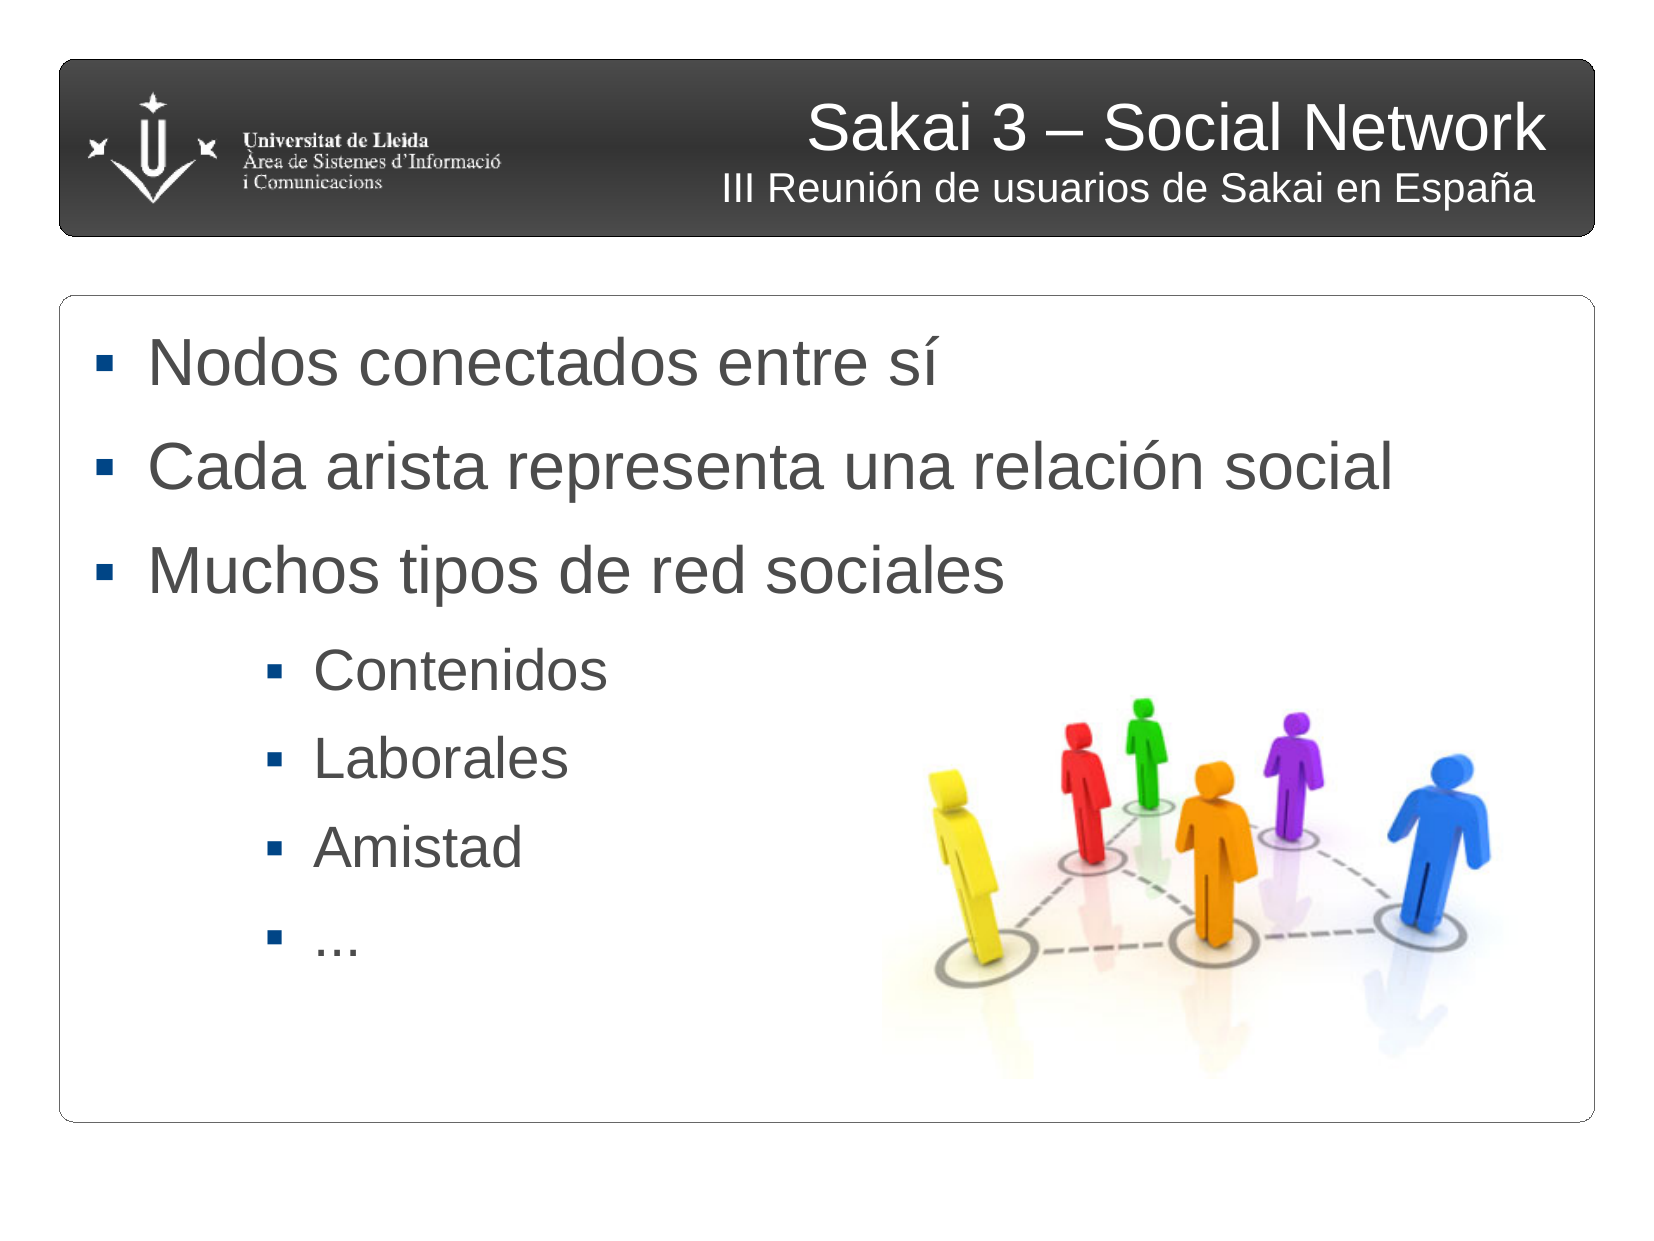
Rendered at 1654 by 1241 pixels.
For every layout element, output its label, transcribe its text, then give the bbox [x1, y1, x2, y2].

title Sakai 3 – Social Network III Reunión de usuarios de Sakai en España [501, 76, 1548, 225]
picture [882, 640, 1538, 1079]
list Nodos conectados entre sí Cada arista representa una relación social Muchos tipos de red sociales Contenidos Laborales Amistad ... [76, 324, 1565, 1241]
picture [64, 75, 530, 225]
